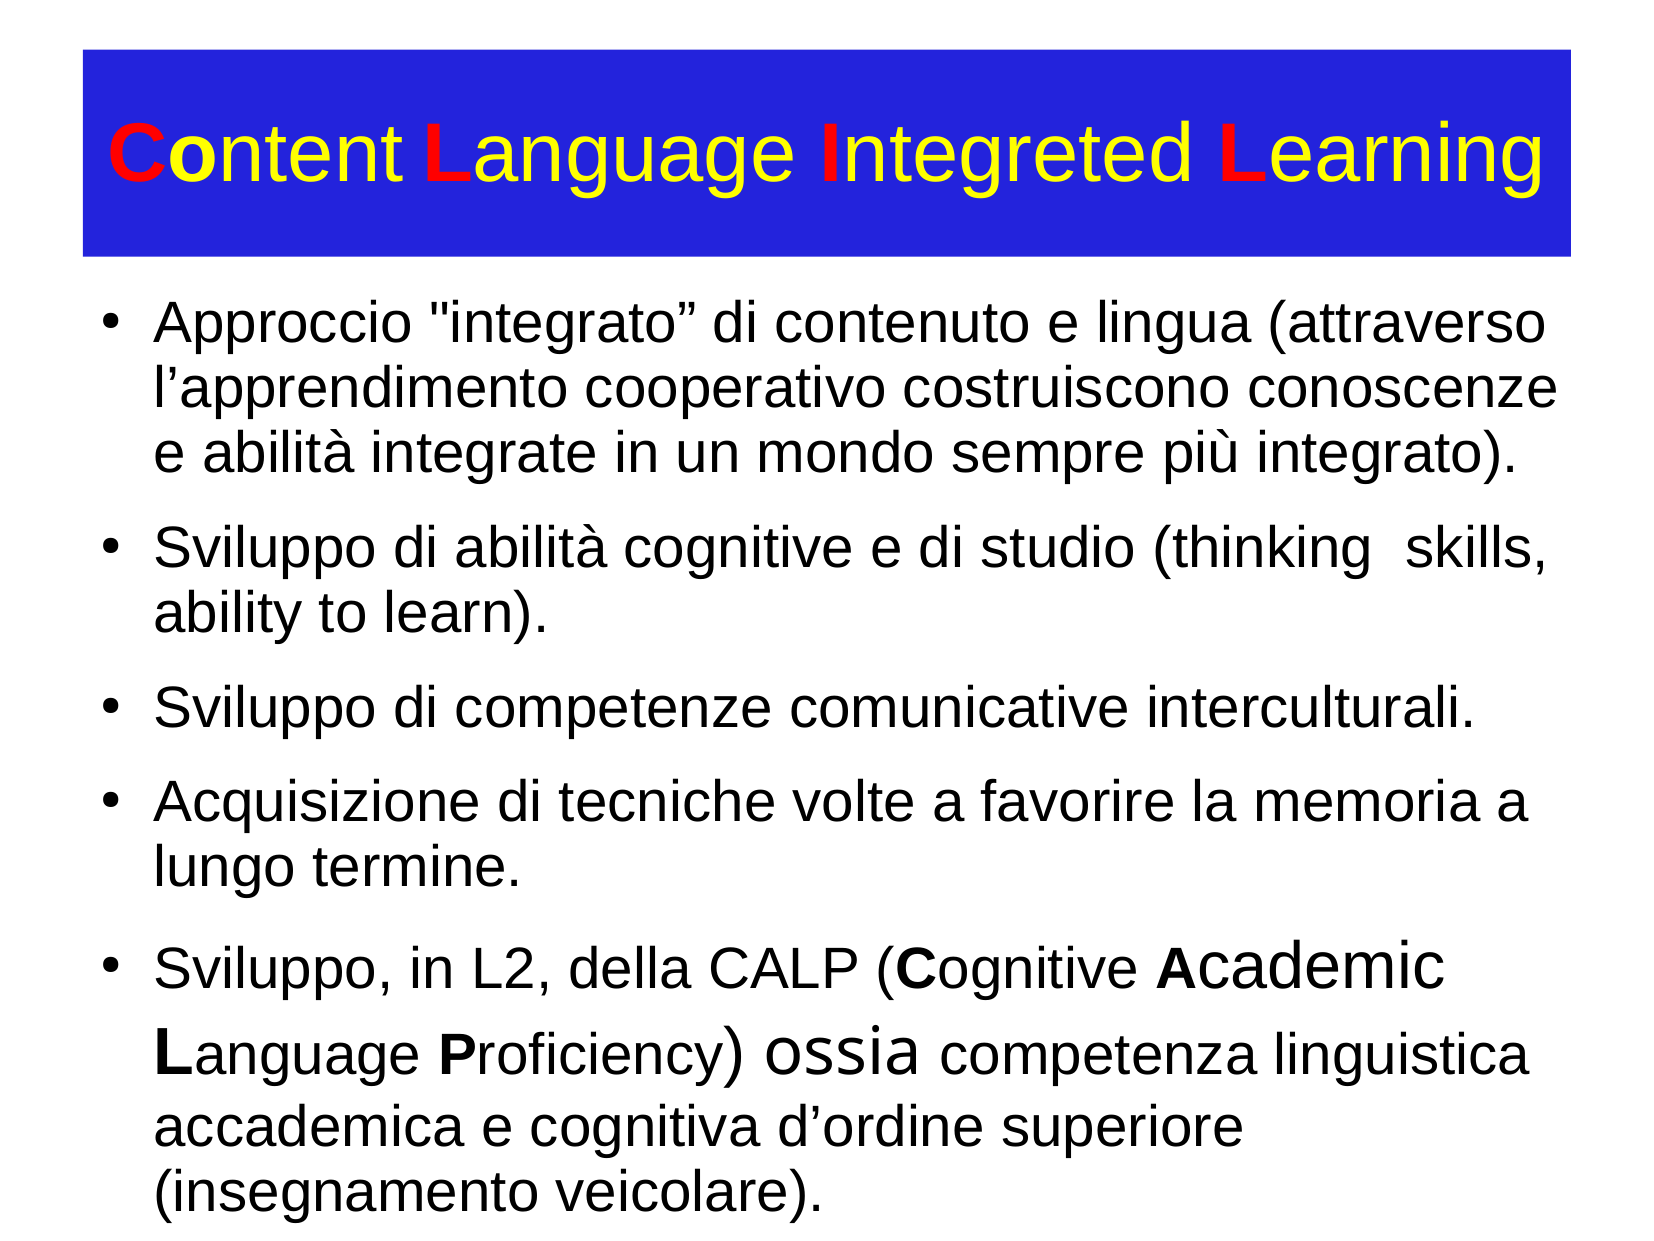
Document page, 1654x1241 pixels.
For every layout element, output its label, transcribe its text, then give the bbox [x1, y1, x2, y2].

title Content Language Integreted Learning [82, 49, 1571, 257]
list Approccio "integrato” di contenuto e lingua (attraverso l’apprendimento cooperativo costruiscono conoscenze e abilità integrate in un mondo sempre più integrato). Sviluppo di abilità cognitive e di studio (thinking skills, ability to learn). Sviluppo di competenze comunicative interculturali. Acquisizione di tecniche volte a favorire la memoria a lungo termine. Sviluppo, in L2, della CALP (Cognitive Academic Language Proficiency) ossia competenza linguistica accademica e cognitiva d’ordine superiore (insegnamento veicolare). [82, 290, 1571, 1224]
